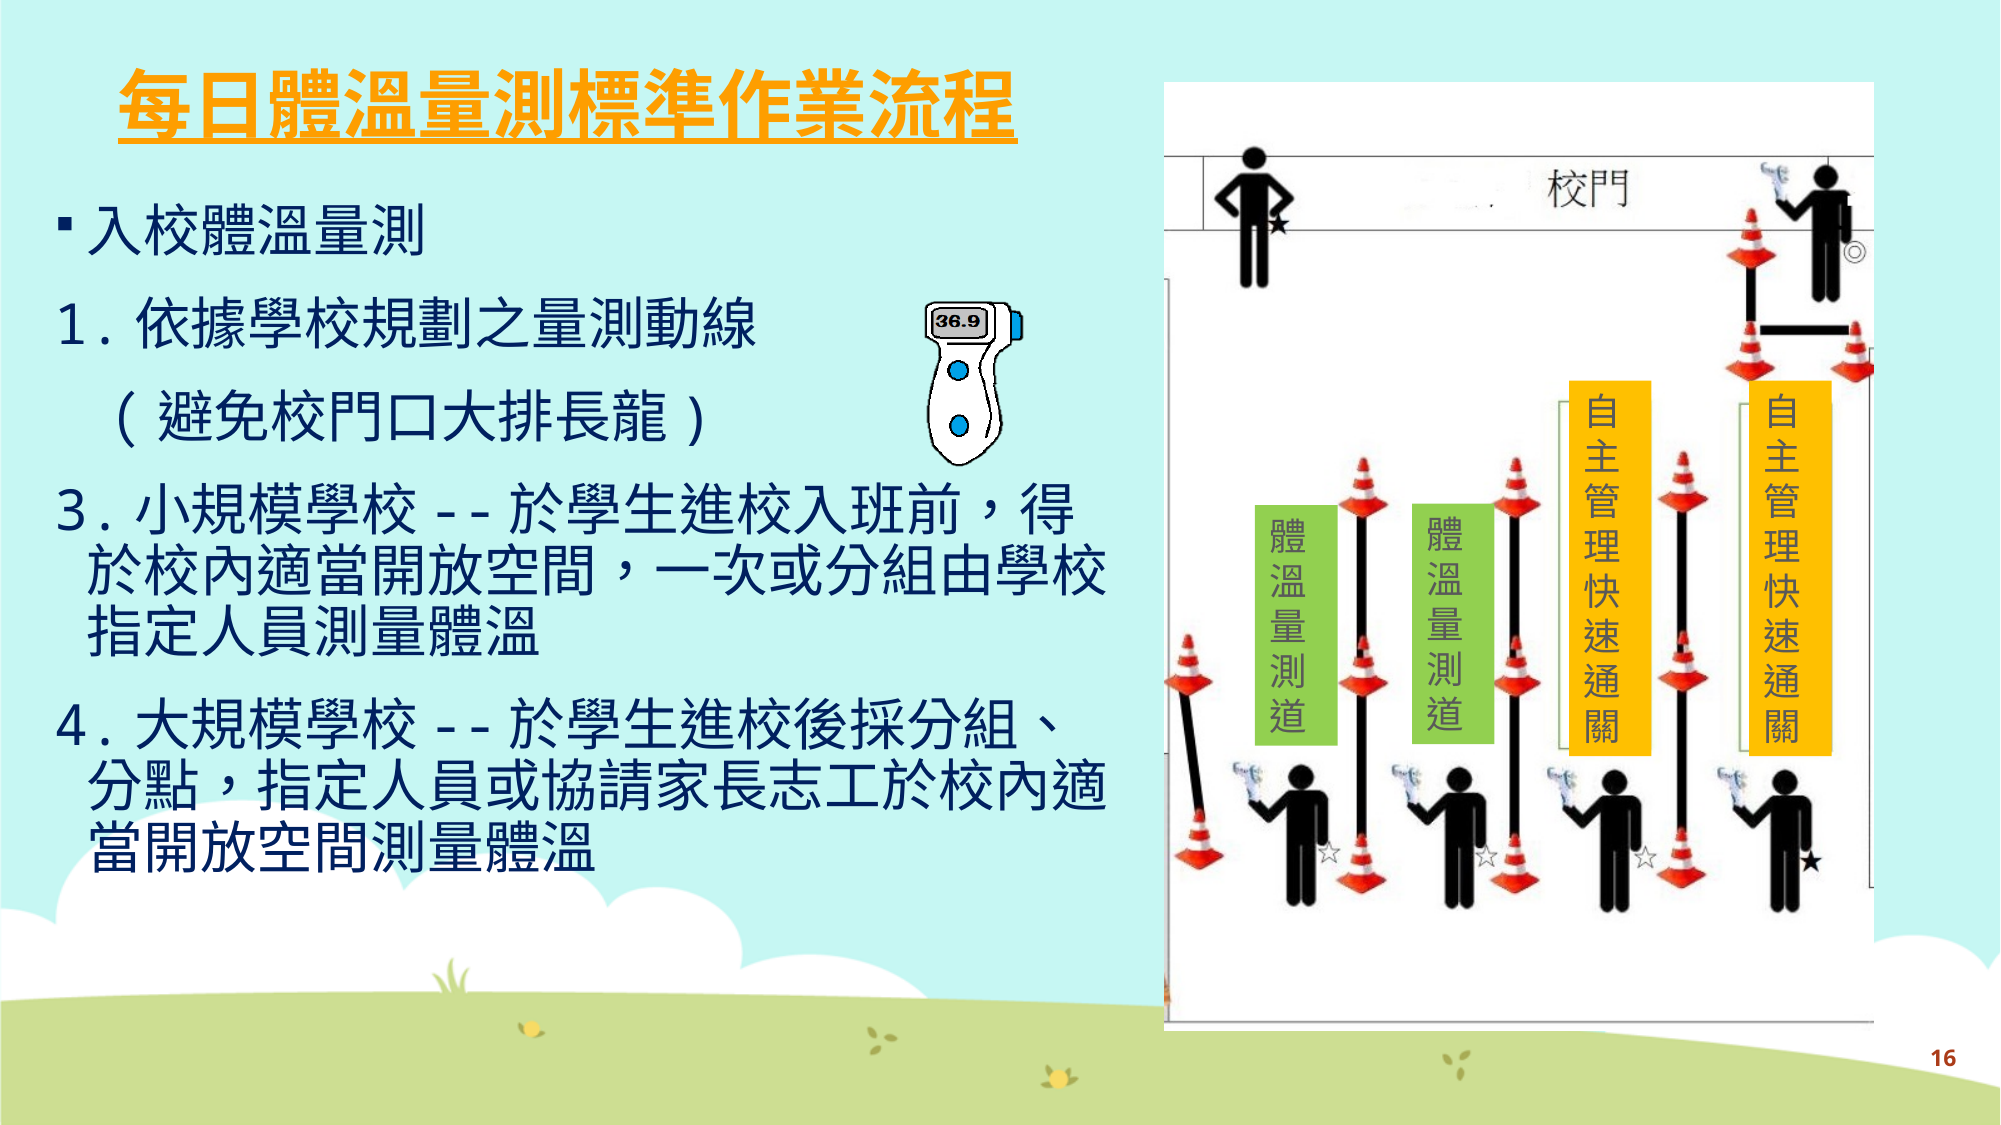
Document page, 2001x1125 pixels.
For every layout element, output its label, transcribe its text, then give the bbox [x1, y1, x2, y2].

text_box 入校體溫量測 1.依據學校規劃之量測動線 (避免校門口大排長龍) 3.小規模學校--於學生進校入班前，得於校內適當開放空間，一次或分組由學校指定人員測量體溫 4.大規模學校--於學生進校後採分組、分點，指定人員或協請家長志工於校內適當開放空間測量體溫 [33, 194, 1140, 892]
picture [0, 0, 2001, 1125]
text_box 每日體溫量測標準作業流程 [102, 49, 1033, 156]
text_box 體溫量測道 [1412, 503, 1495, 745]
text_box 體溫量測道 [1254, 505, 1338, 746]
text_box <number> [1899, 1030, 1988, 1088]
text_box 自主管理快速通關 [1749, 380, 1832, 757]
text_box 自主管理快速通關 [1569, 380, 1652, 757]
